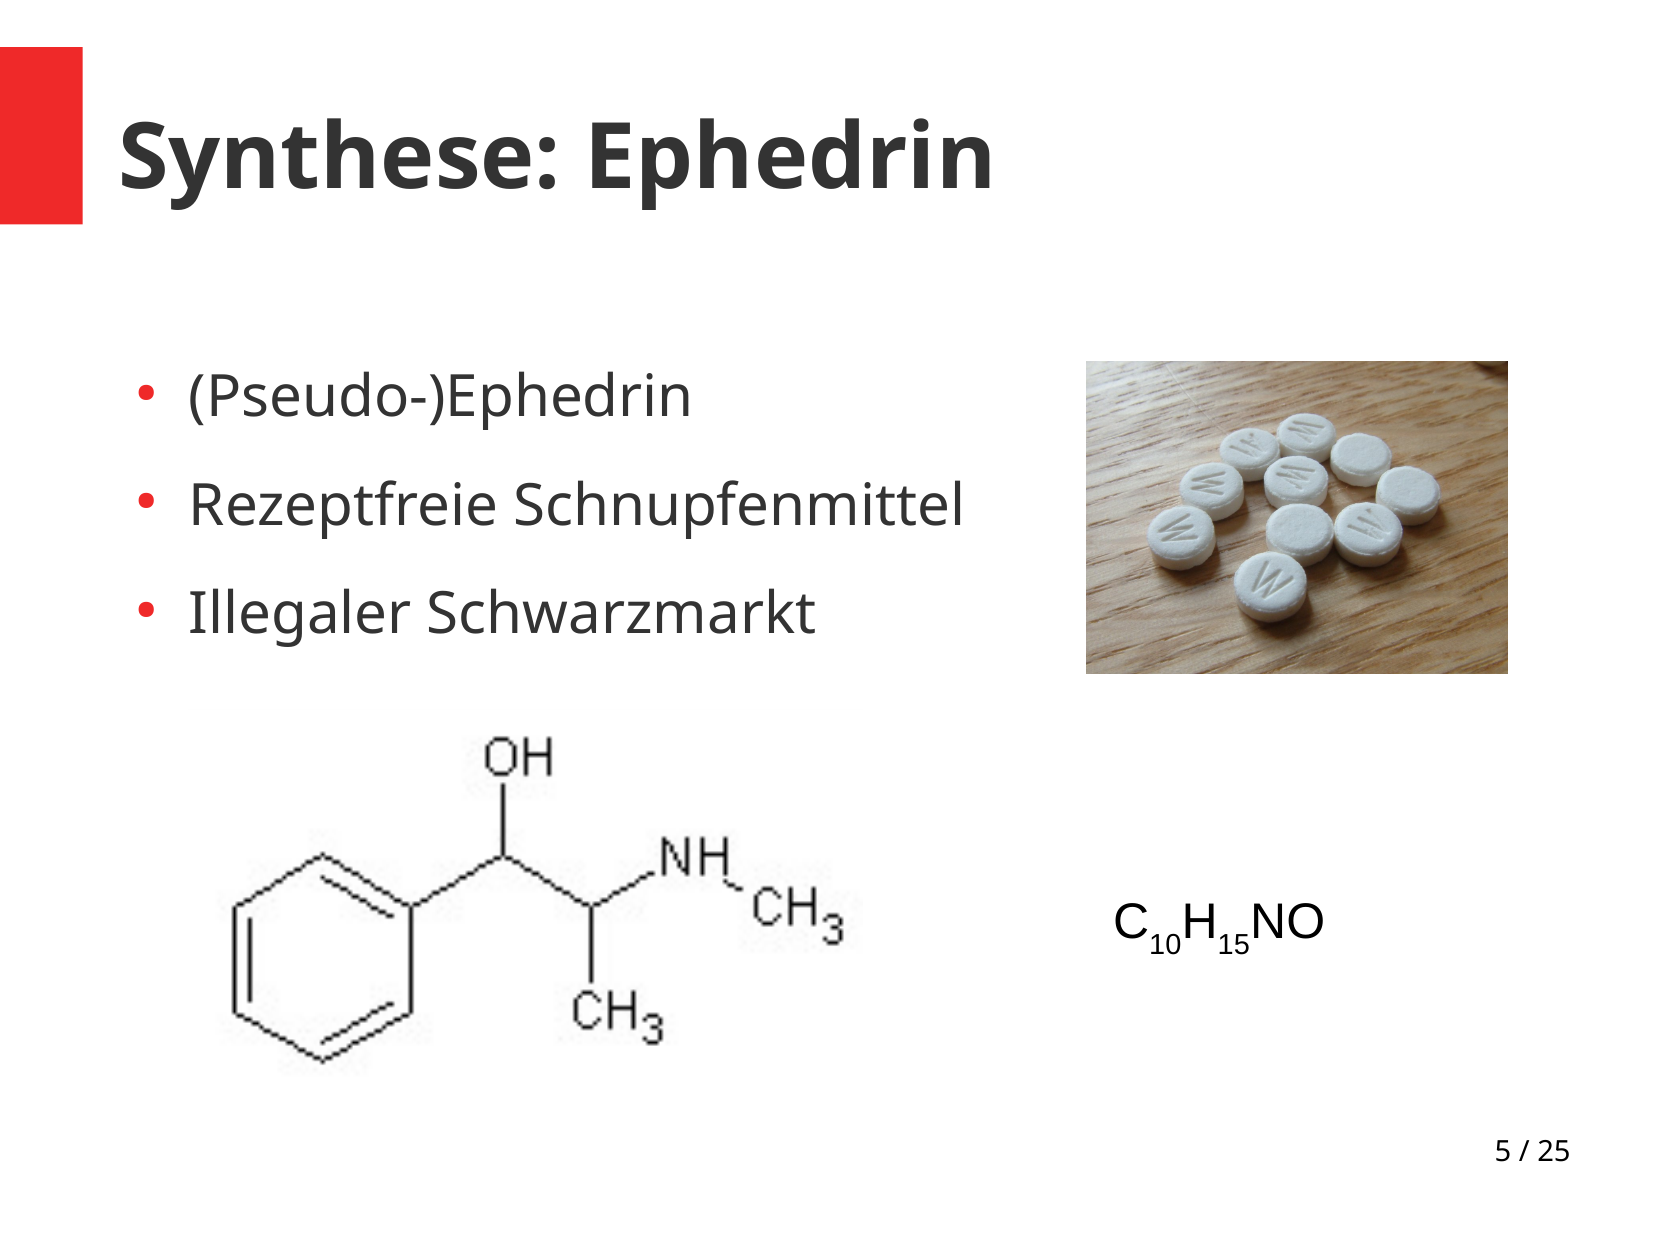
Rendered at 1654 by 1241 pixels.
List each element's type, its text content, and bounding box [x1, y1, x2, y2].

title Synthese: Ephedrin [118, 49, 1571, 257]
list (Pseudo-)Ephedrin Rezeptfreie Schnupfenmittel Illegaler Schwarzmarkt [118, 354, 1536, 1074]
text_box C10H15NO [1098, 885, 1465, 1025]
picture [1086, 361, 1508, 674]
picture [188, 708, 863, 1092]
